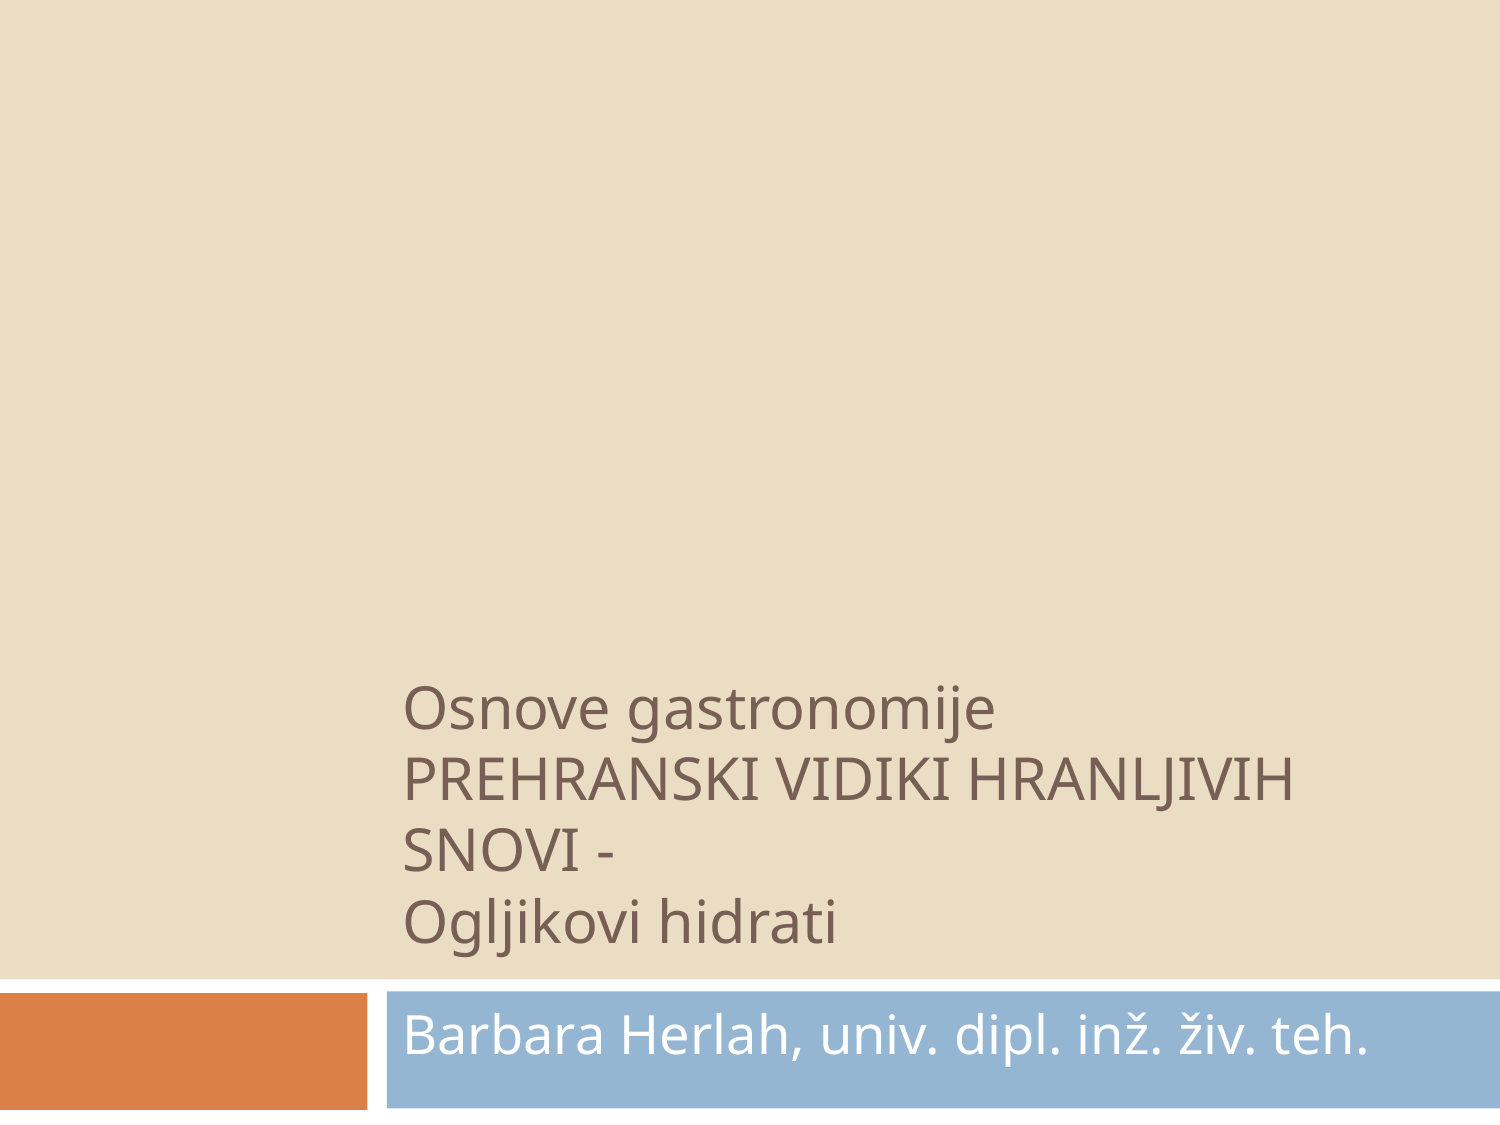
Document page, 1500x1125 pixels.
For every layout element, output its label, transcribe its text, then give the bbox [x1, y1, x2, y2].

subtitle Barbara Herlah, univ. dipl. inž. živ. teh. [387, 992, 1488, 1105]
title Osnove gastronomije PREHRANSKI VIDIKI HRANLJIVIH SNOVI - Ogljikovi hidrati [387, 662, 1450, 963]
